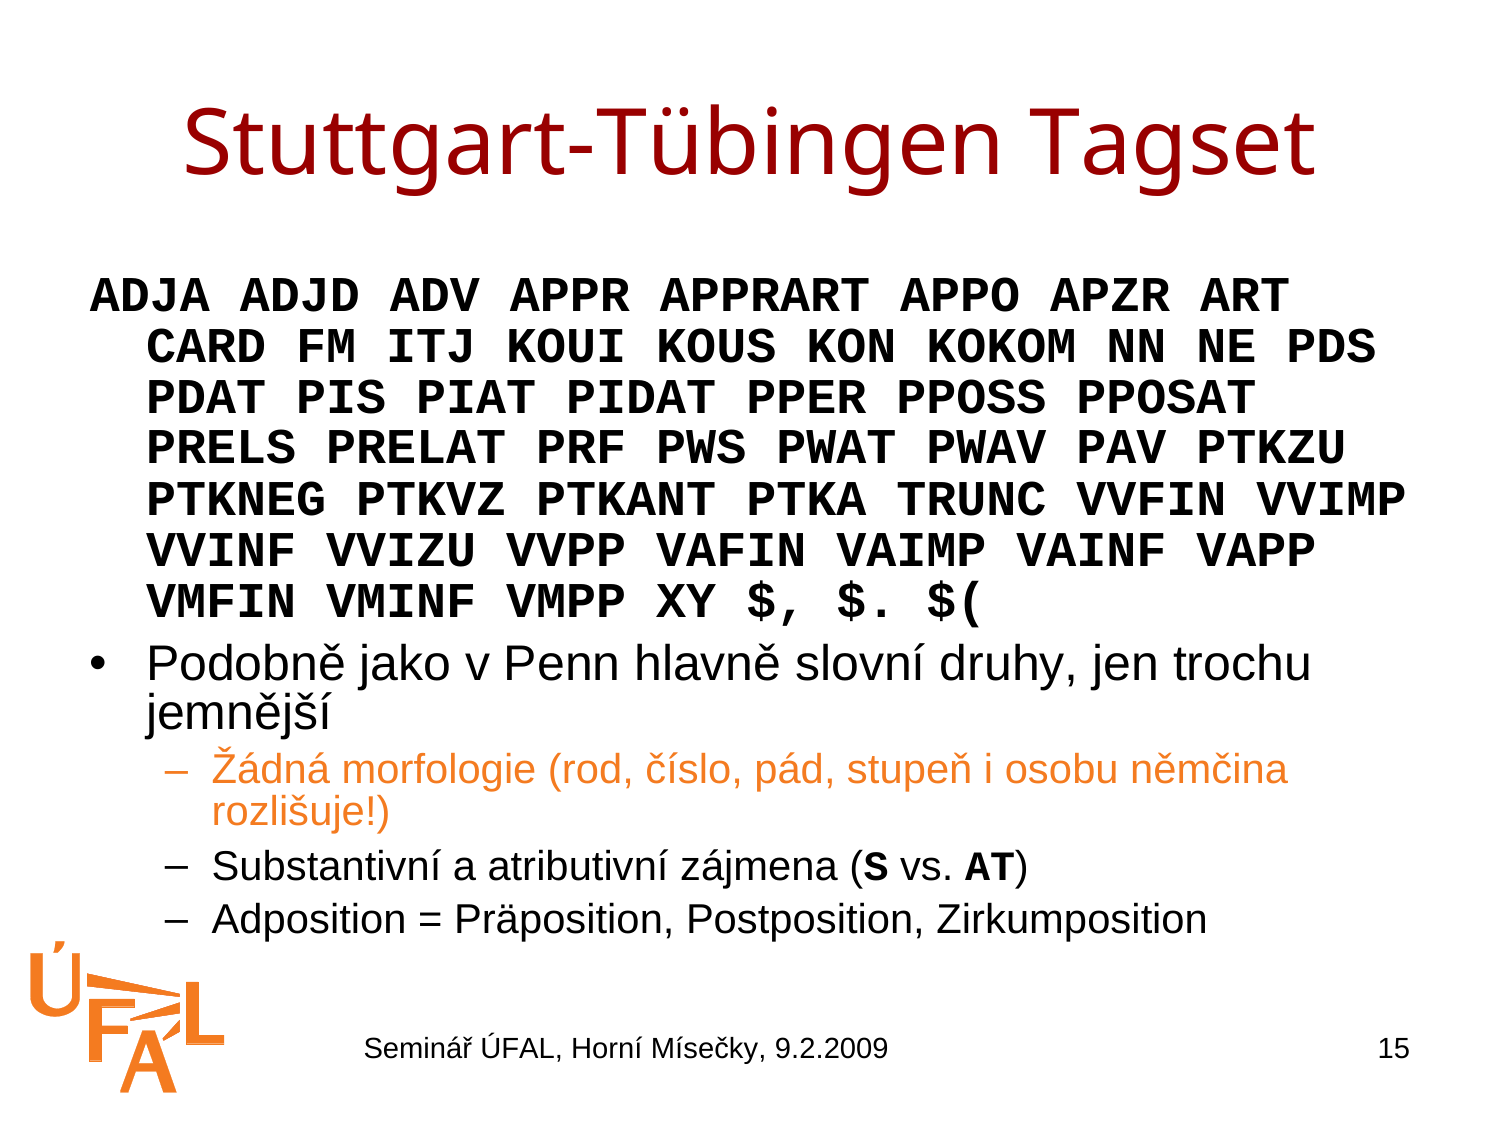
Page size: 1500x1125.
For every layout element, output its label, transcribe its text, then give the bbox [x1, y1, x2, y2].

title Stuttgart-Tübingen Tagset [75, 45, 1426, 233]
list ADJA ADJD ADV APPR APPRART APPO APZR ART CARD FM ITJ KOUI KOUS KON KOKOM NN NE PDS PDAT PIS PIAT PIDAT PPER PPOSS PPOSAT PRELS PRELAT PRF PWS PWAT PWAV PAV PTKZU PTKNEG PTKVZ PTKANT PTKA TRUNC VVFIN VVIMP VVINF VVIZU VVPP VAFIN VAIMP VAINF VAPP VMFIN VMINF VMPP XY $, $. $( Podobně jako v Penn hlavně slovní druhy, jen trochu jemnější Žádná morfologie (rod, číslo, pád, stupeň i osobu němčina rozlišuje!) Substantivní a atributivní zájmena (S vs. AT) Adposition = Präposition, Postposition, Zirkumposition [75, 262, 1426, 1006]
